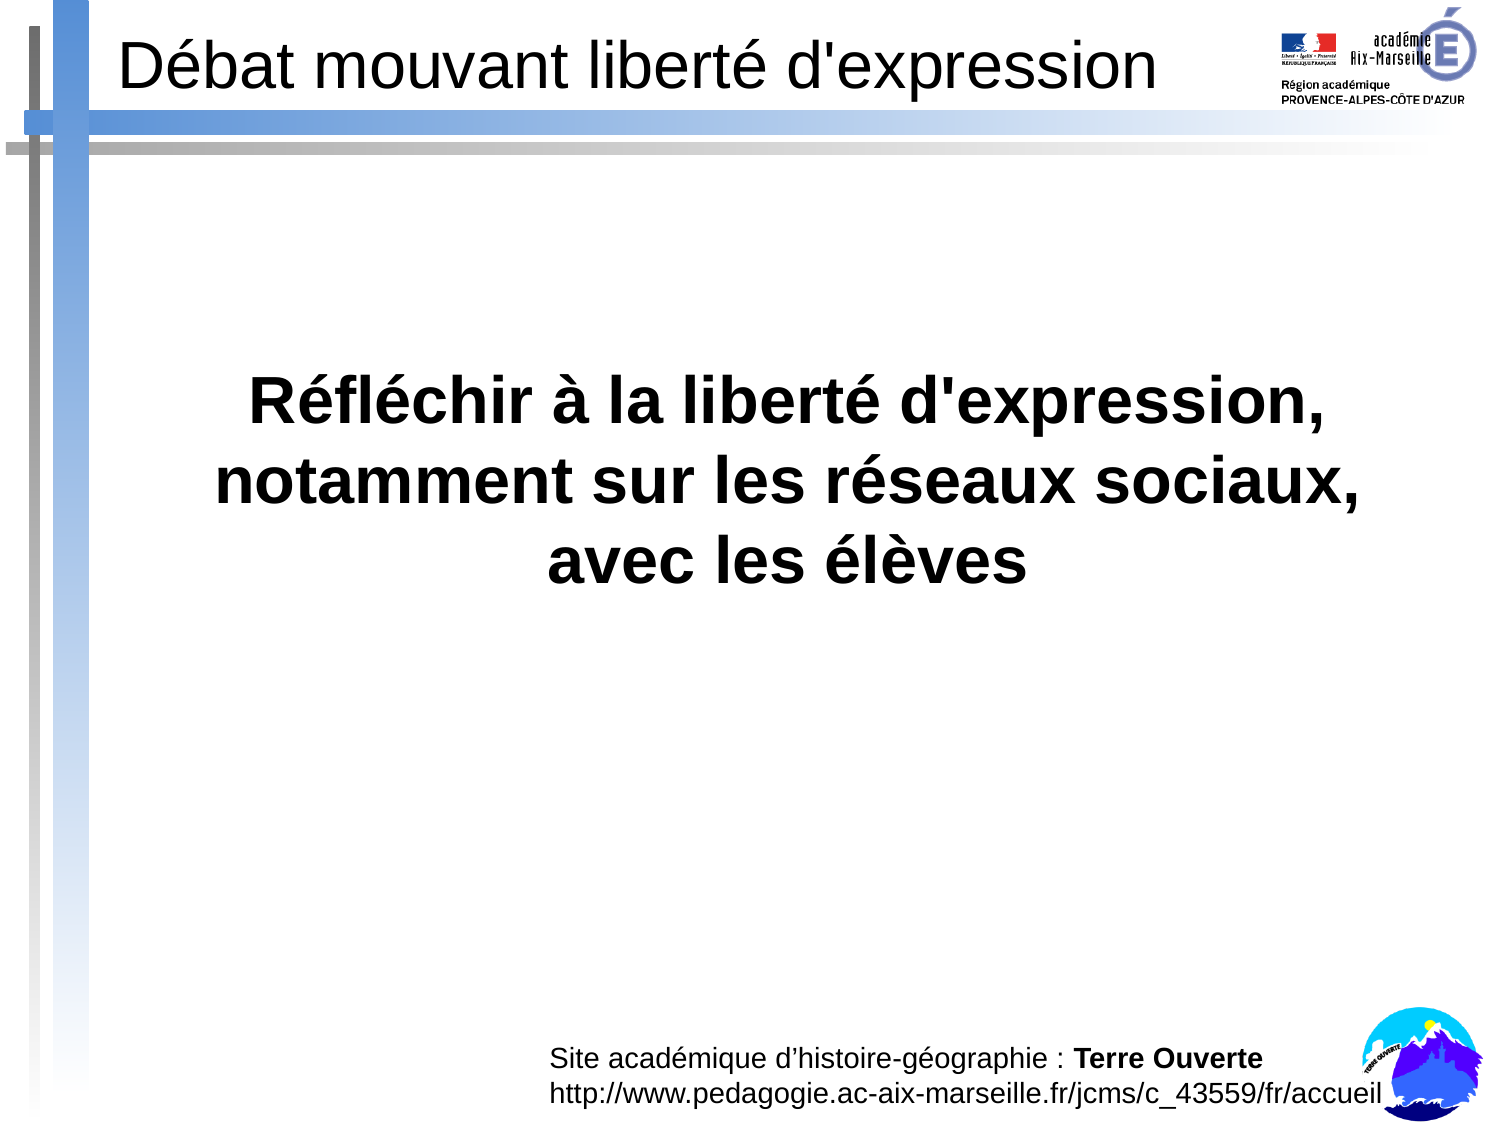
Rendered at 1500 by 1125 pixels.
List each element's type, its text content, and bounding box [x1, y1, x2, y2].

text_box Réfléchir à la liberté d'expression, notamment sur les réseaux sociaux, avec les élèves [159, 349, 1418, 685]
picture [1360, 1006, 1484, 1122]
picture [1269, 0, 1484, 114]
text_box Débat mouvant liberté d'expression [102, 14, 1175, 110]
text_box Site académique d’histoire-géographie : Terre Ouverte http://www.pedagogie.ac-aix-marseille.fr/jcms/c_43559/fr/accueil [534, 1031, 1399, 1117]
text_box [5, 0, 1454, 1121]
